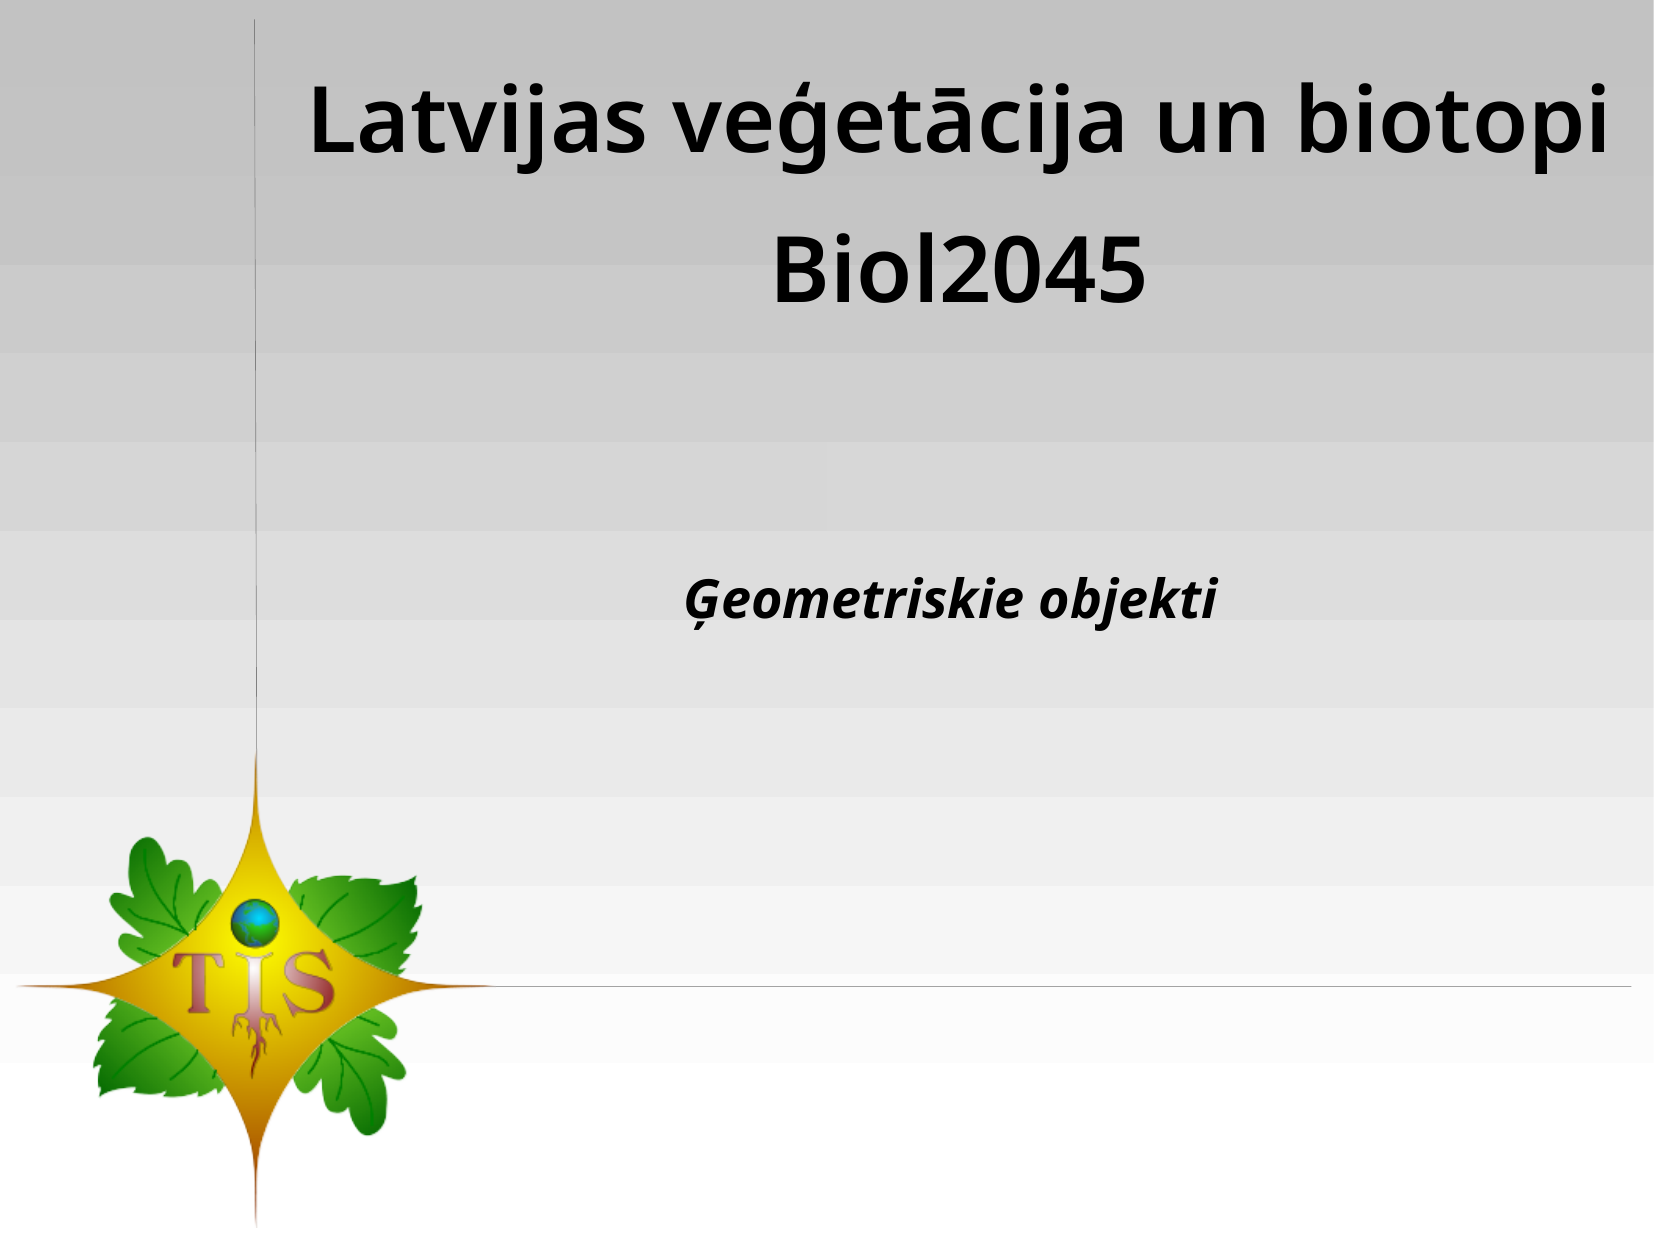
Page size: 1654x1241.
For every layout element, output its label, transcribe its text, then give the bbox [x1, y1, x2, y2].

title Ģeometriskie objekti [295, 324, 1607, 857]
picture [0, 0, 1654, 1241]
